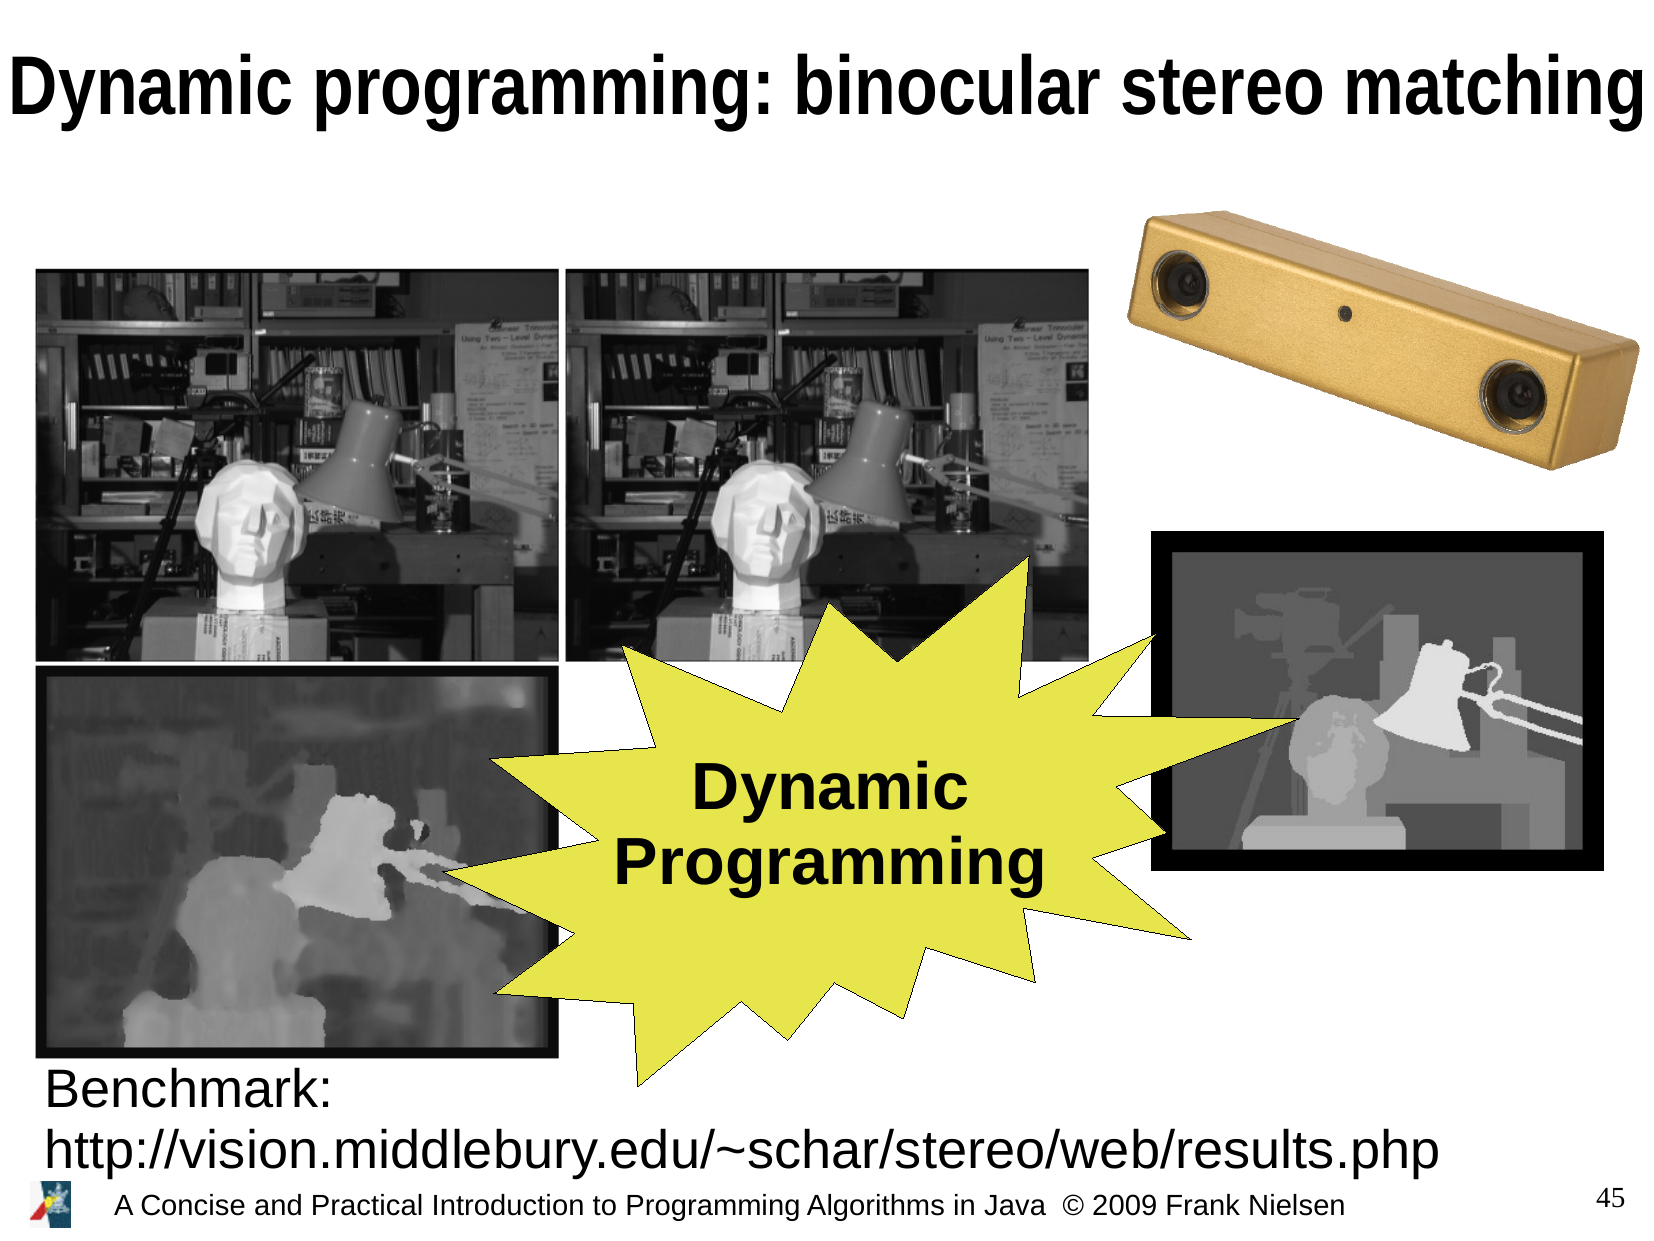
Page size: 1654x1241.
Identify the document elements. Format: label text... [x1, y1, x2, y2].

text_box Dynamic programming: binocular stereo matching [0, 29, 1654, 140]
picture [683, 909, 1093, 1051]
text_box Dynamic Programming [442, 555, 1300, 1087]
text_box Benchmark: http://vision.middlebury.edu/~schar/stereo/web/results.php [29, 1051, 1642, 1188]
picture [29, 1188, 71, 1228]
picture [1151, 531, 1604, 871]
picture [29, 265, 1093, 1051]
picture [1122, 206, 1640, 473]
